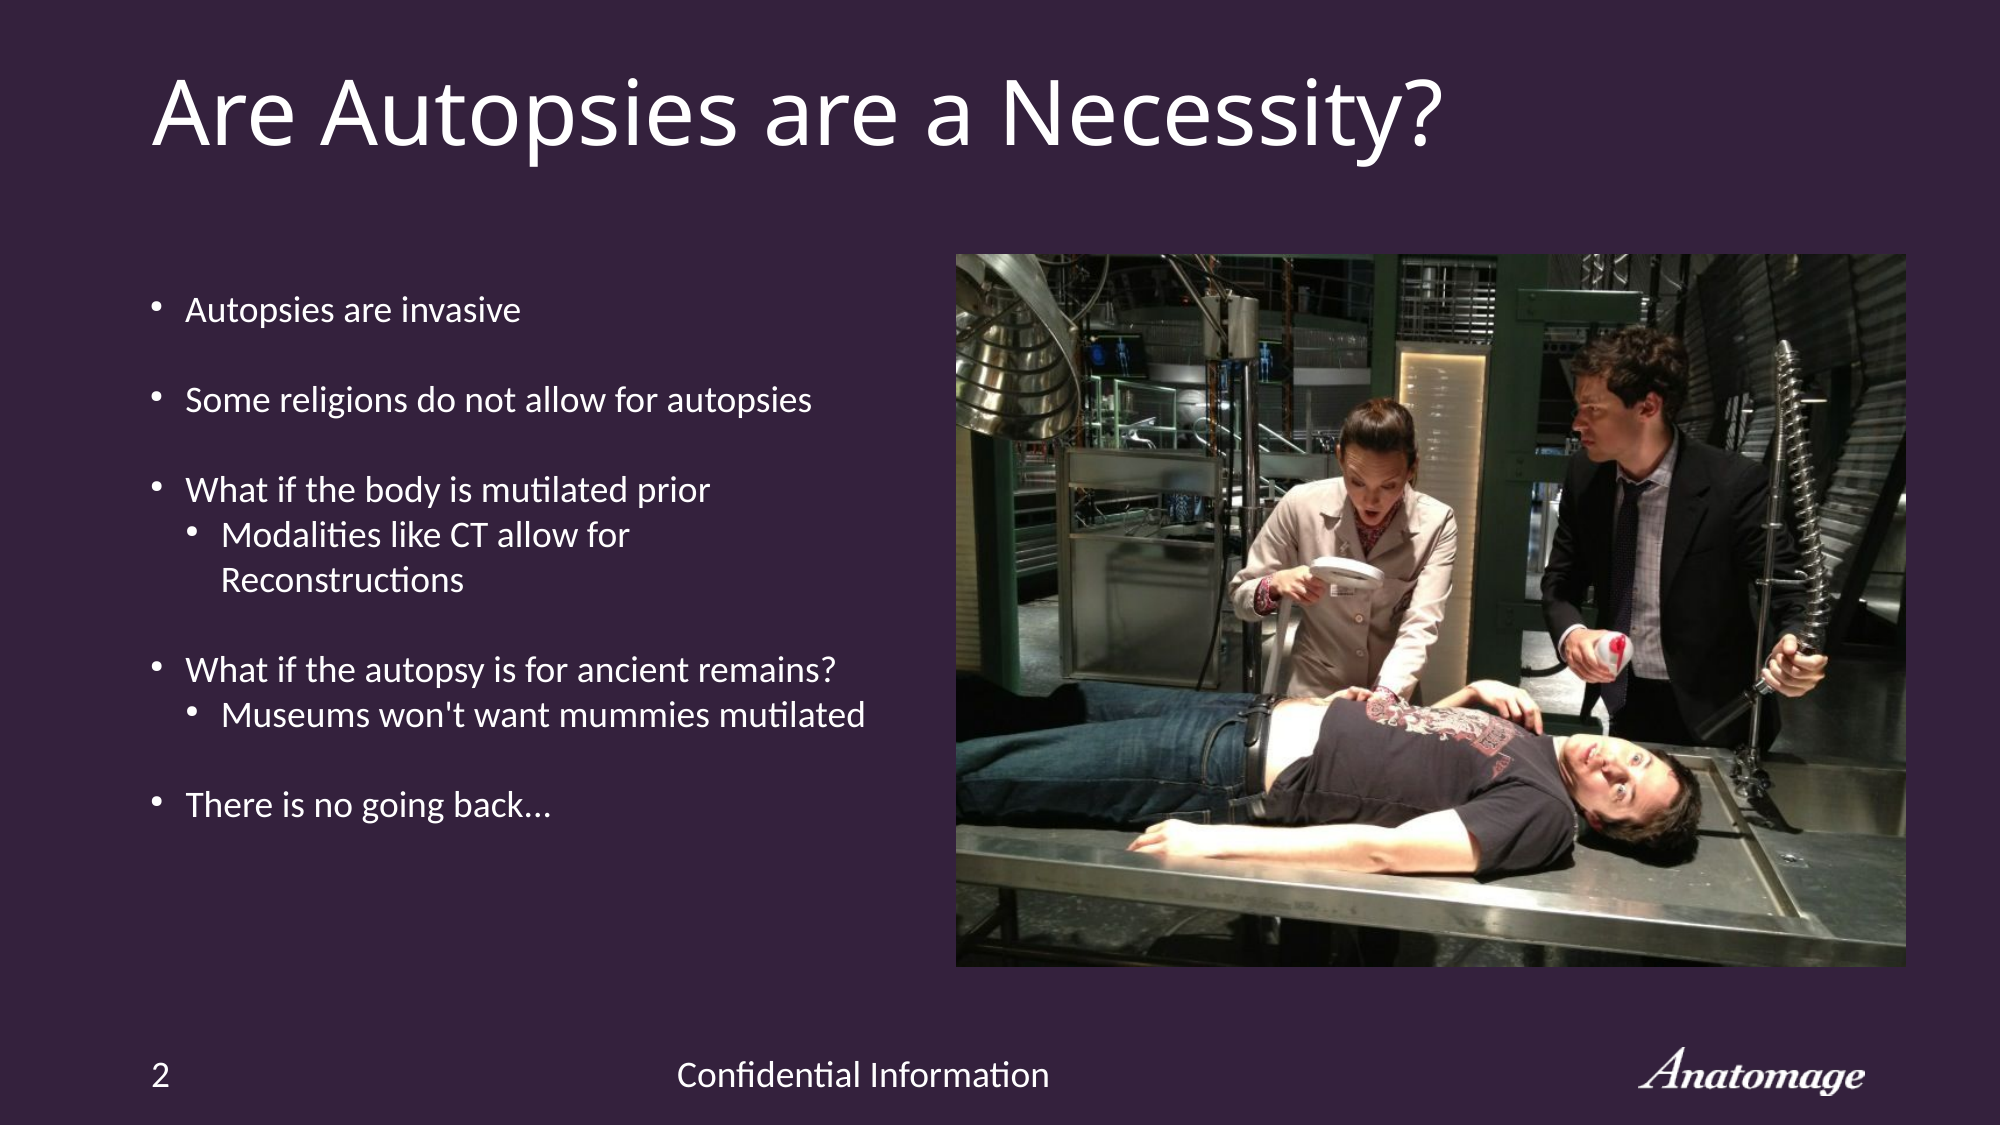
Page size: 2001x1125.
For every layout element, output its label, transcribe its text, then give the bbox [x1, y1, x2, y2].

picture [956, 254, 1906, 967]
slide_number 19 [136, 1042, 587, 1103]
picture [1638, 1047, 1865, 1096]
text_box Autopsies are invasive Some religions do not allow for autopsies What if the body is mutilated prior Modalities like CT allow for Reconstructions What if the autopsy is for ancient remains? Museums won't want mummies mutilated There is no going back... [135, 277, 886, 924]
footer Confidential Information [662, 1042, 1338, 1103]
title Are Autopsies are a Necessity? [137, 60, 1863, 278]
